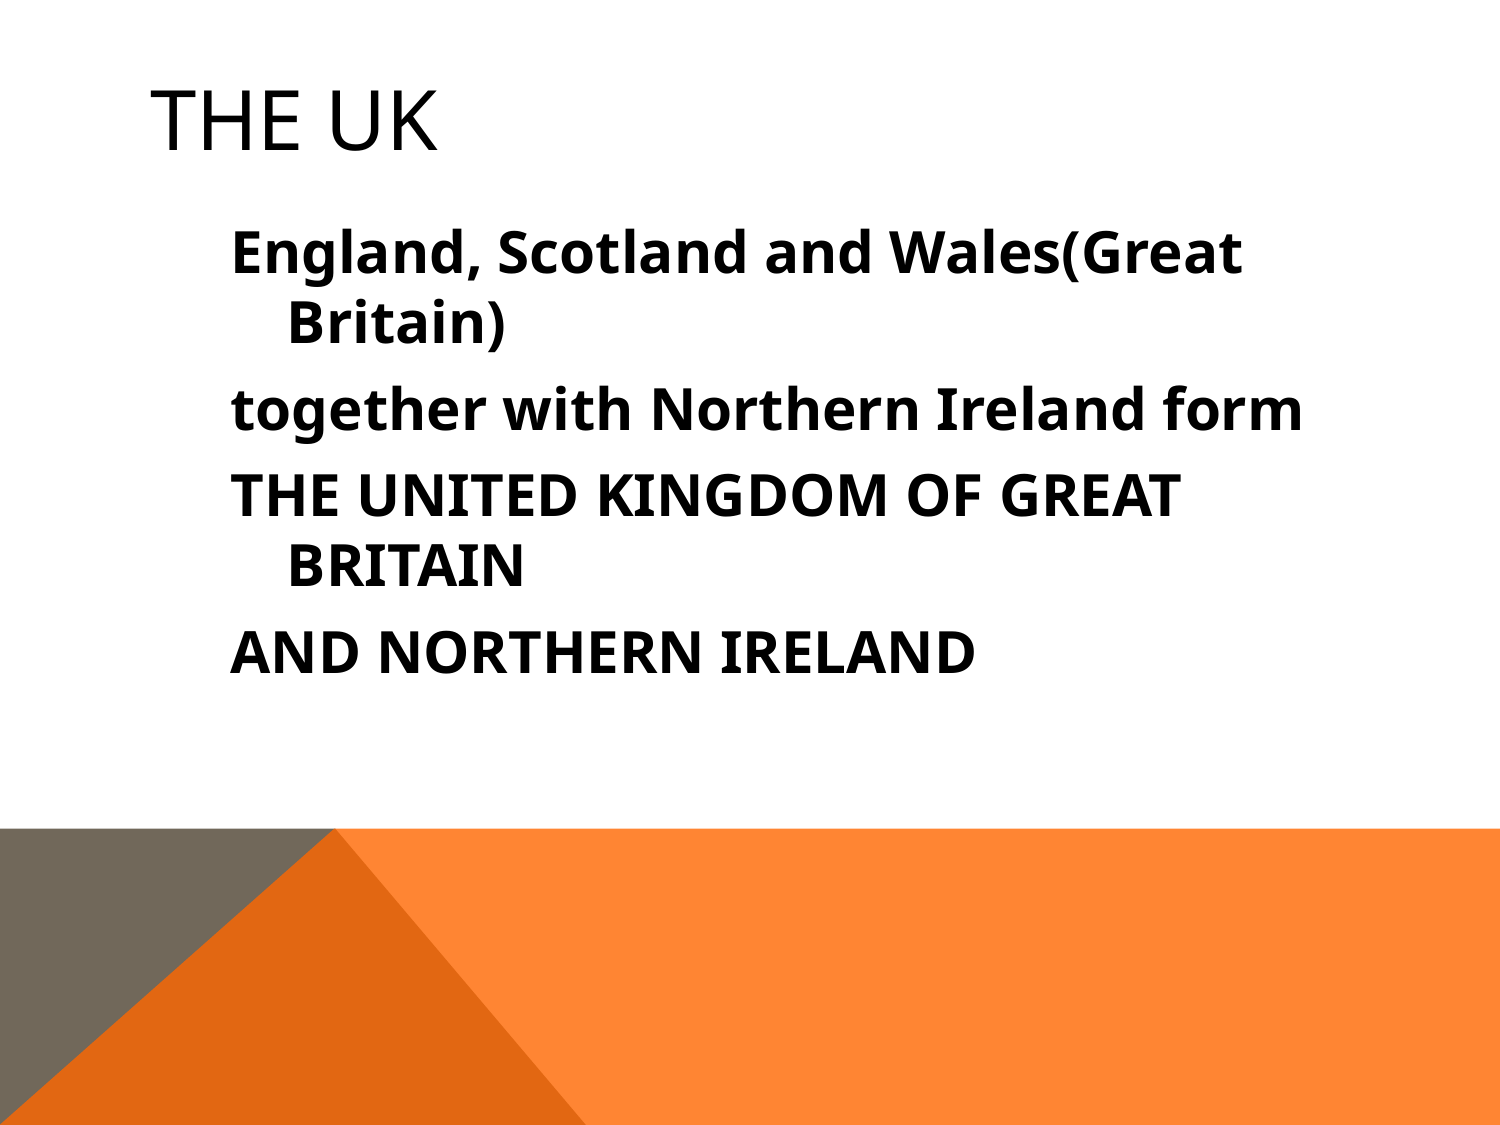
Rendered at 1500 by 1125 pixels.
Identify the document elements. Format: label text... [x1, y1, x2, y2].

list England, Scotland and Wales(Great Britain) together with Northern Ireland form THE UNITED KINGDOM OF GREAT BRITAIN AND NORTHERN IRELAND [159, 208, 1388, 796]
title The uk [135, 60, 1369, 150]
